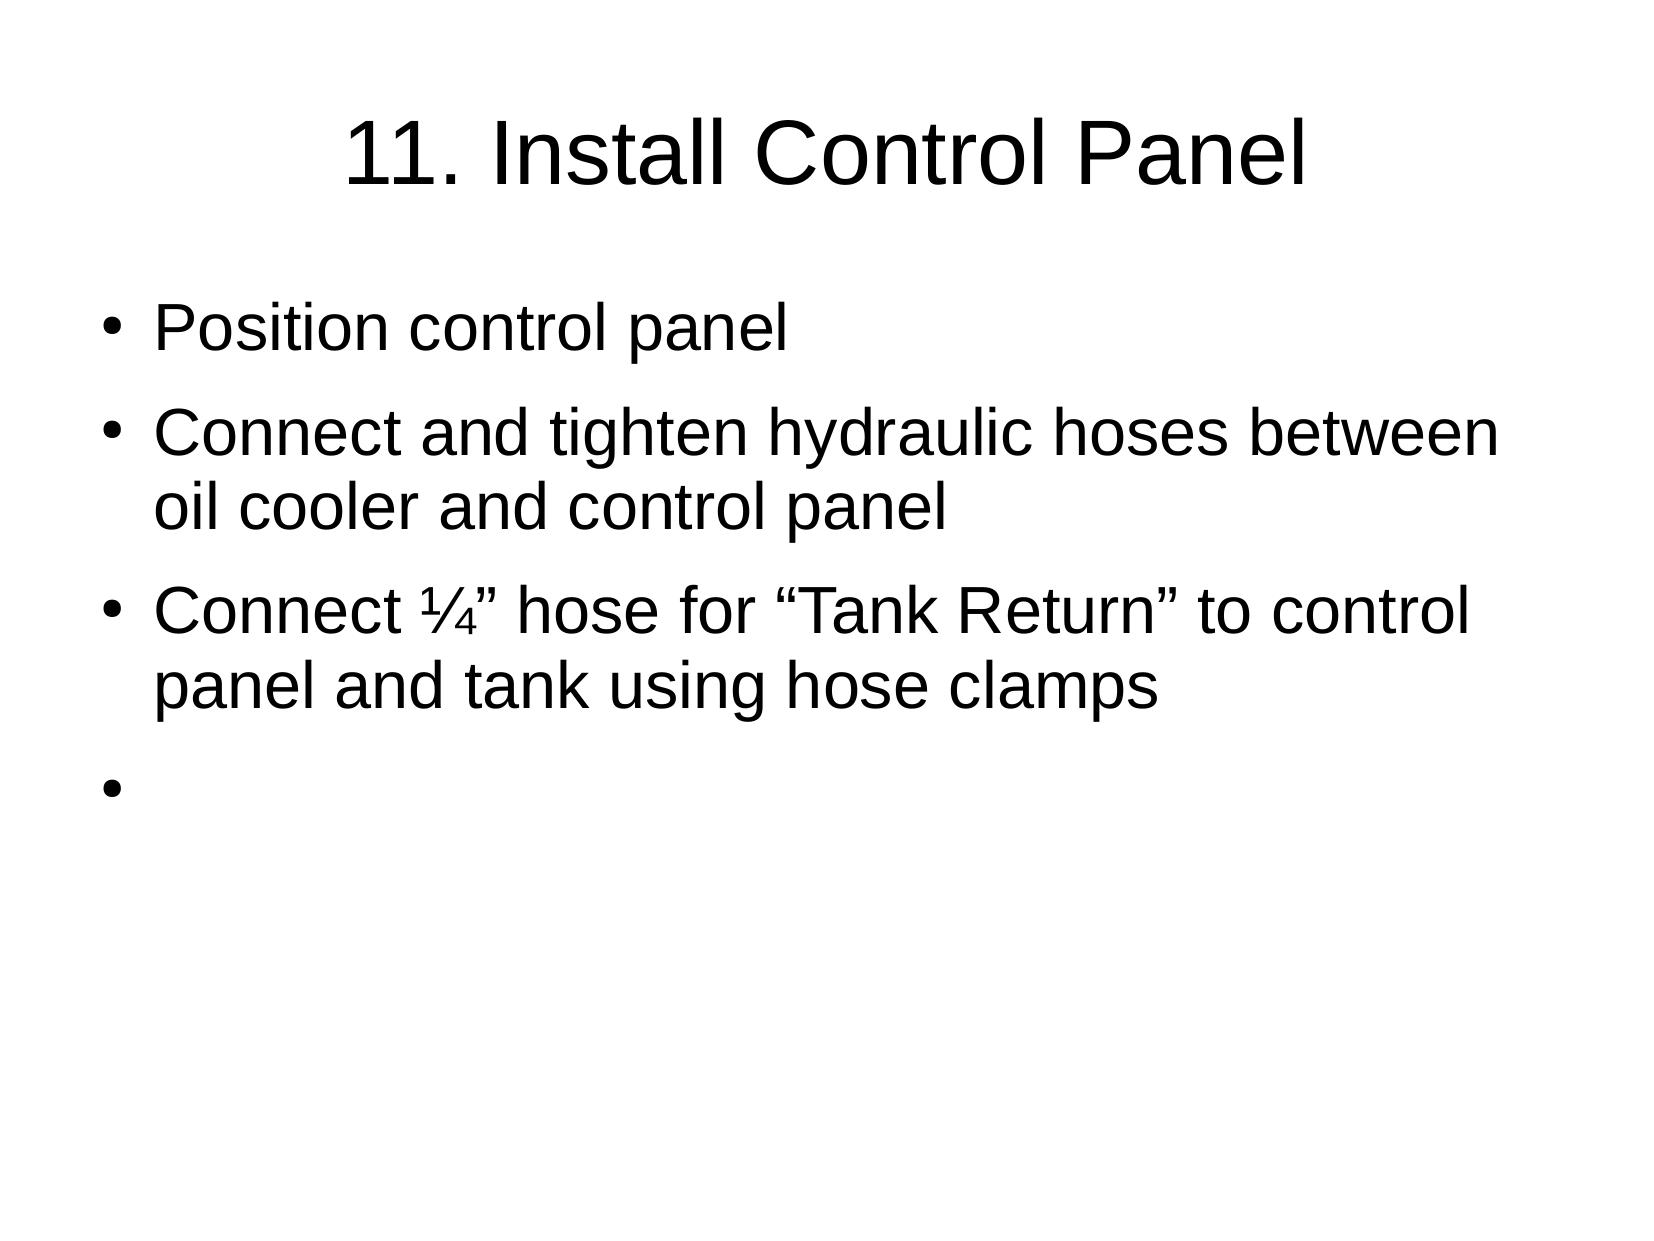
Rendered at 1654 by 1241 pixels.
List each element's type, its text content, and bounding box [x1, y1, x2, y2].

title 11. Install Control Panel [82, 49, 1571, 257]
list Position control panel Connect and tighten hydraulic hoses between oil cooler and control panel Connect ¼” hose for “Tank Return” to control panel and tank using hose clamps [82, 290, 1538, 1010]
